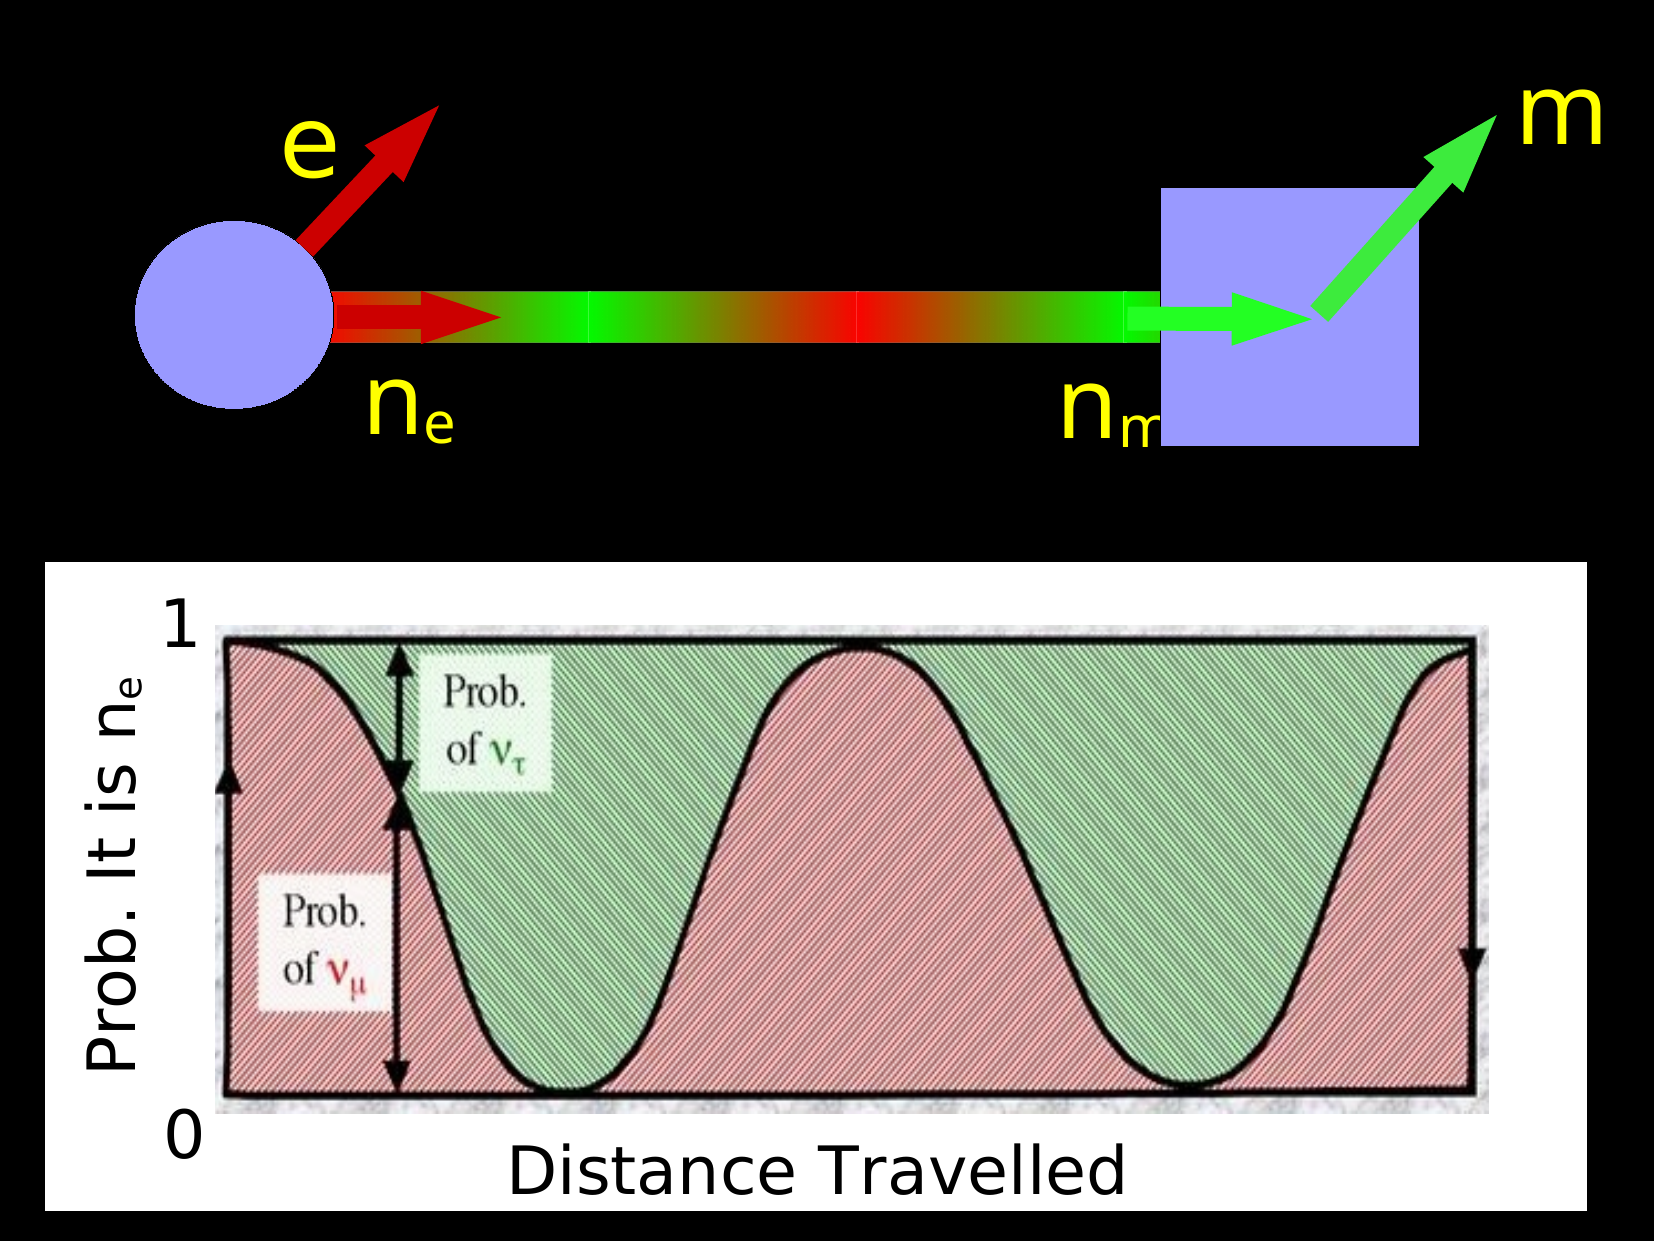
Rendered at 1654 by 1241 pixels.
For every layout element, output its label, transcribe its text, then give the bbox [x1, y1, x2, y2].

text_box e [264, 77, 356, 209]
text_box ne [347, 320, 465, 492]
text_box [134, 220, 334, 410]
text_box 1 [144, 577, 217, 671]
text_box [1160, 187, 1420, 447]
text_box m [1500, 29, 1623, 176]
text_box nm [1042, 324, 1175, 500]
text_box Prob. It is ne [56, 668, 177, 1092]
picture [215, 625, 1489, 1114]
text_box [44, 561, 1588, 1212]
picture [425, 291, 1160, 343]
text_box 0 [148, 1089, 221, 1183]
text_box Distance Travelled [491, 1125, 1145, 1218]
picture [330, 291, 420, 343]
